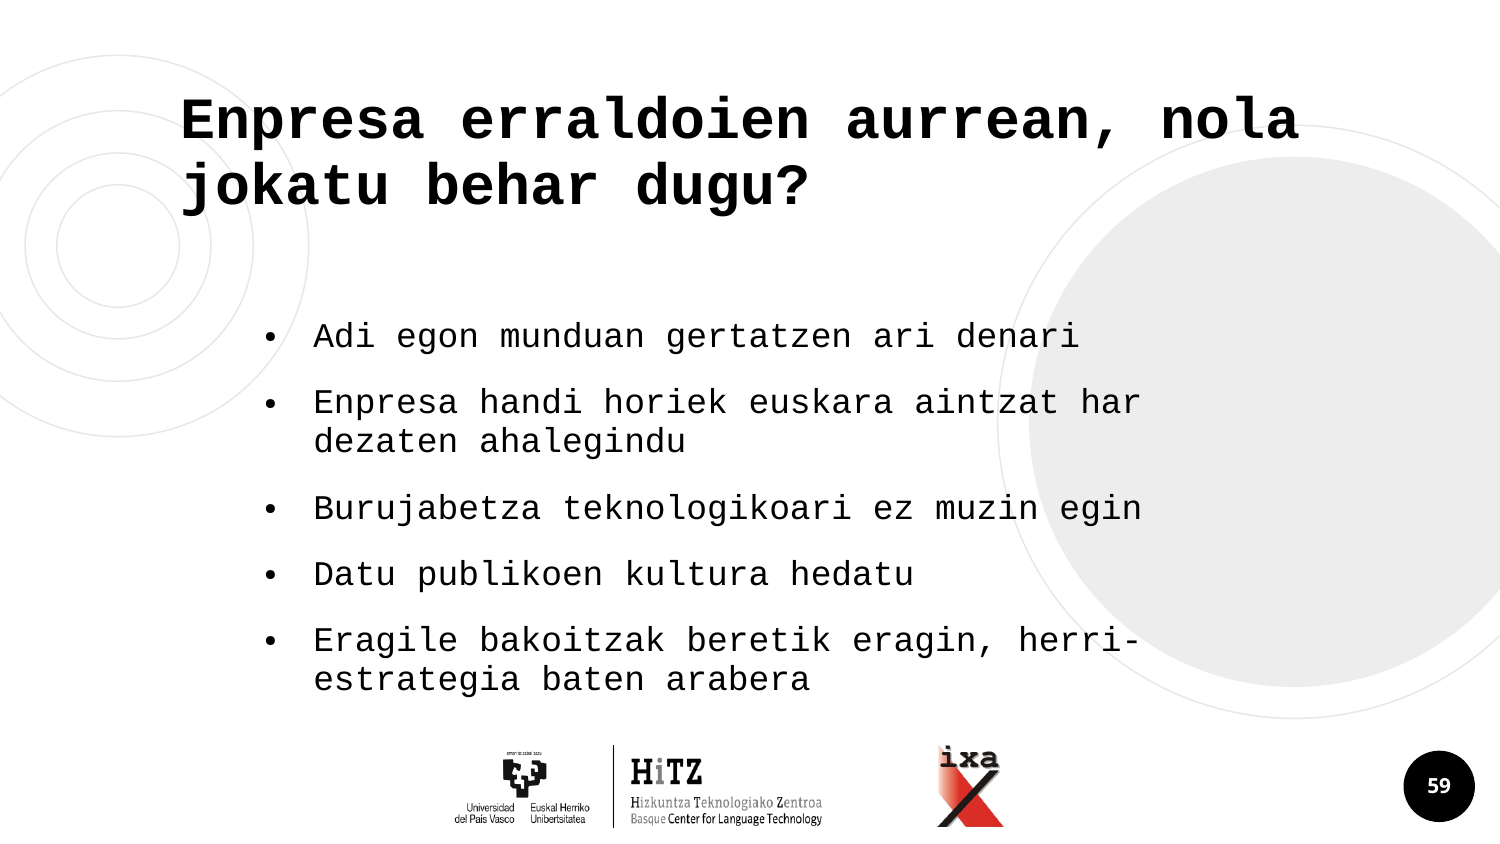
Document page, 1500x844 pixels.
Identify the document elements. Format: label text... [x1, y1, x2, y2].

list Adi egon munduan gertatzen ari denari Enpresa handi horiek euskara aintzat har dezaten ahalegindu Burujabetza teknologikoari ez muzin egin Datu publikoen kultura hedatu Eragile bakoitzak beretik eragin, herri-estrategia baten arabera [248, 318, 1276, 702]
picture [450, 745, 827, 828]
text_box Enpresa erraldoien aurrean, nola jokatu behar dugu? [165, 82, 1359, 296]
text_box <zenbakia> [1403, 750, 1475, 823]
picture [937, 744, 1004, 827]
